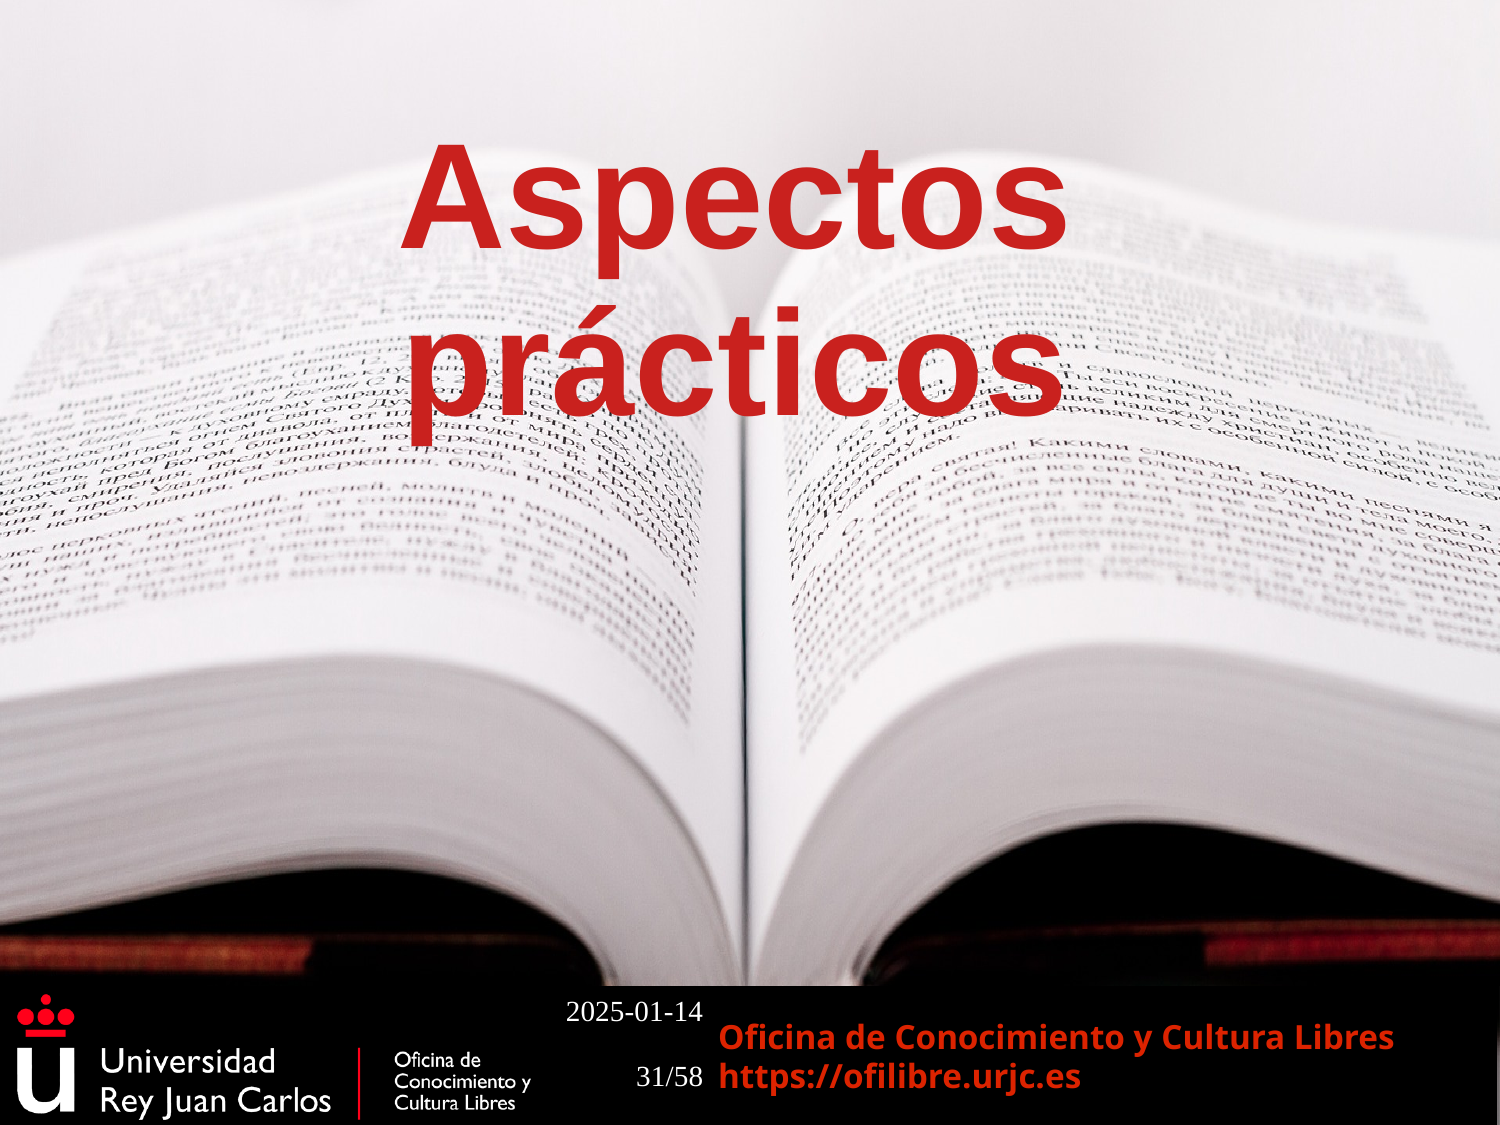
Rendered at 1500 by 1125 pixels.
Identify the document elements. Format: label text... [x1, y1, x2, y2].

picture [0, 0, 1500, 1125]
text_box Aspectos prácticos [120, 104, 1351, 455]
picture [17, 994, 531, 1120]
title [75, 389, 1425, 578]
